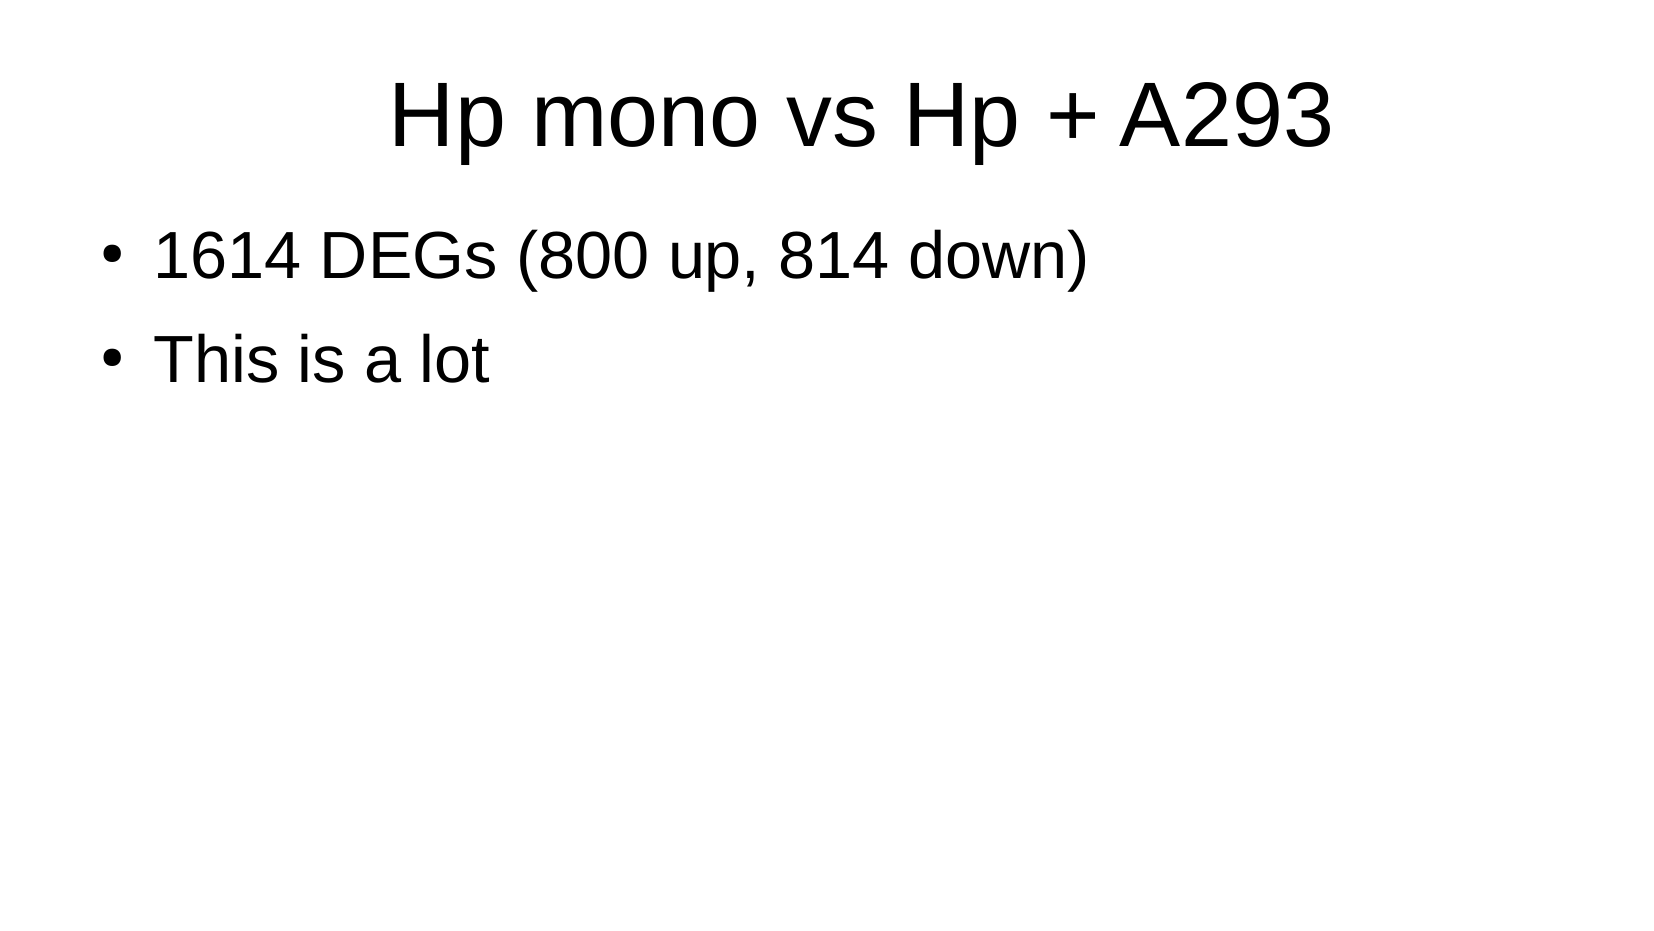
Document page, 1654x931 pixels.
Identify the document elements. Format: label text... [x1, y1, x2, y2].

text_box 1614 DEGs (800 up, 814 down) This is a lot [82, 217, 1571, 758]
title Hp mono vs Hp + A293 [82, 37, 1571, 193]
